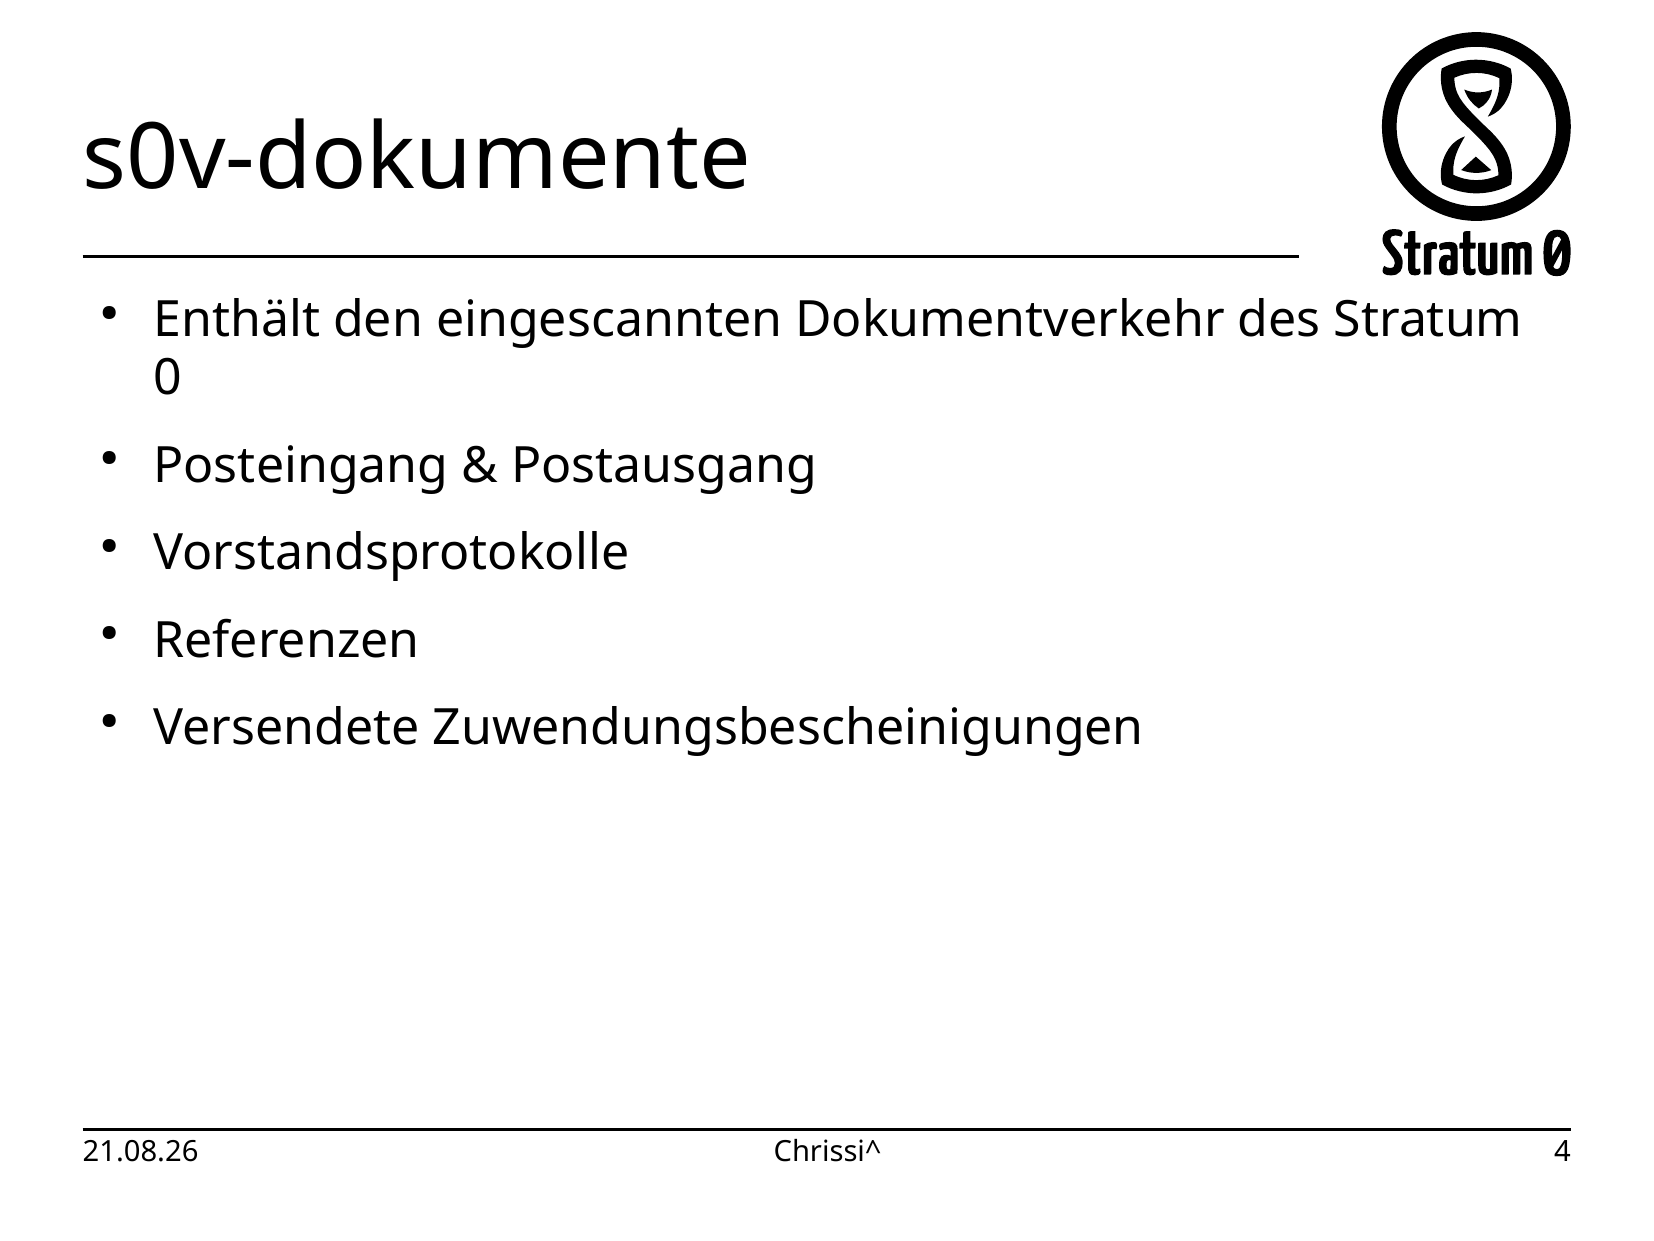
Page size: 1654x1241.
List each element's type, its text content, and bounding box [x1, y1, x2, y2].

title s0v-dokumente [82, 49, 1300, 257]
list Enthält den eingescannten Dokumentverkehr des Stratum 0 Posteingang & Postausgang Vorstandsprotokolle Referenzen Versendete Zuwendungsbescheinigungen [82, 290, 1538, 1010]
